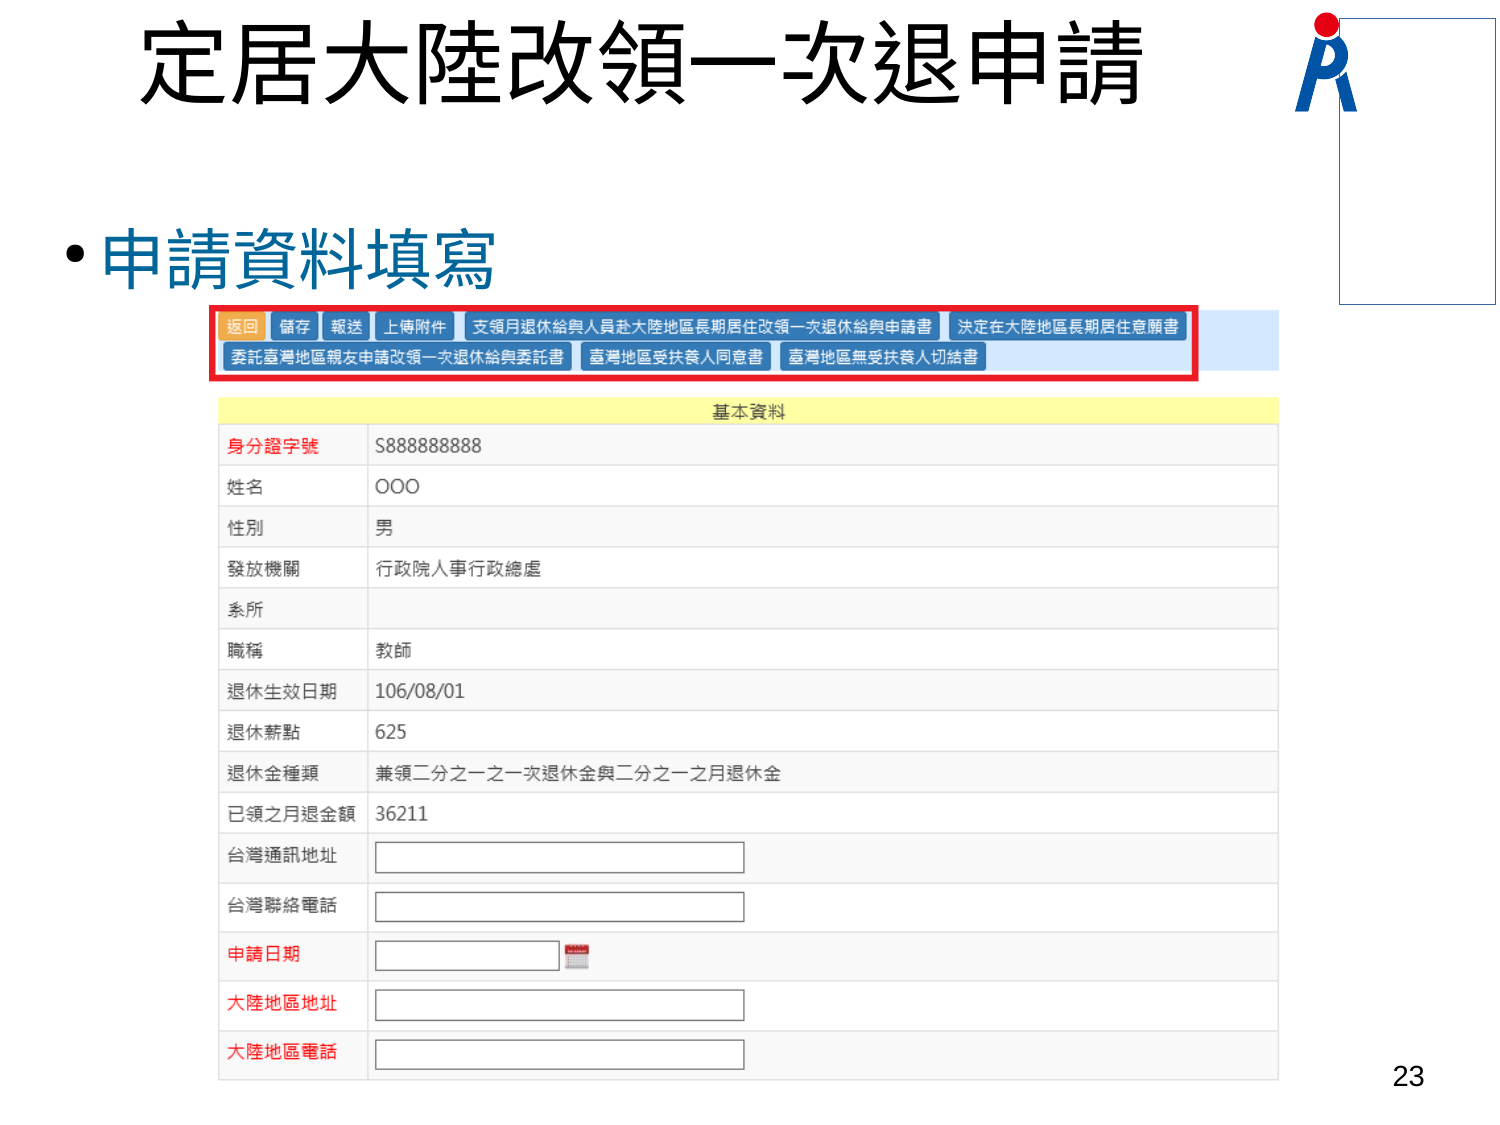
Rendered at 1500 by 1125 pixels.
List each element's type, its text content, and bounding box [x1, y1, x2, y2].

picture [209, 305, 1291, 1103]
slide_number 23 [1074, 1059, 1425, 1110]
list 申請資料填寫 [63, 206, 1414, 950]
picture [1278, 0, 1374, 128]
title 定居大陸改領一次退申請 [59, 2, 1225, 113]
